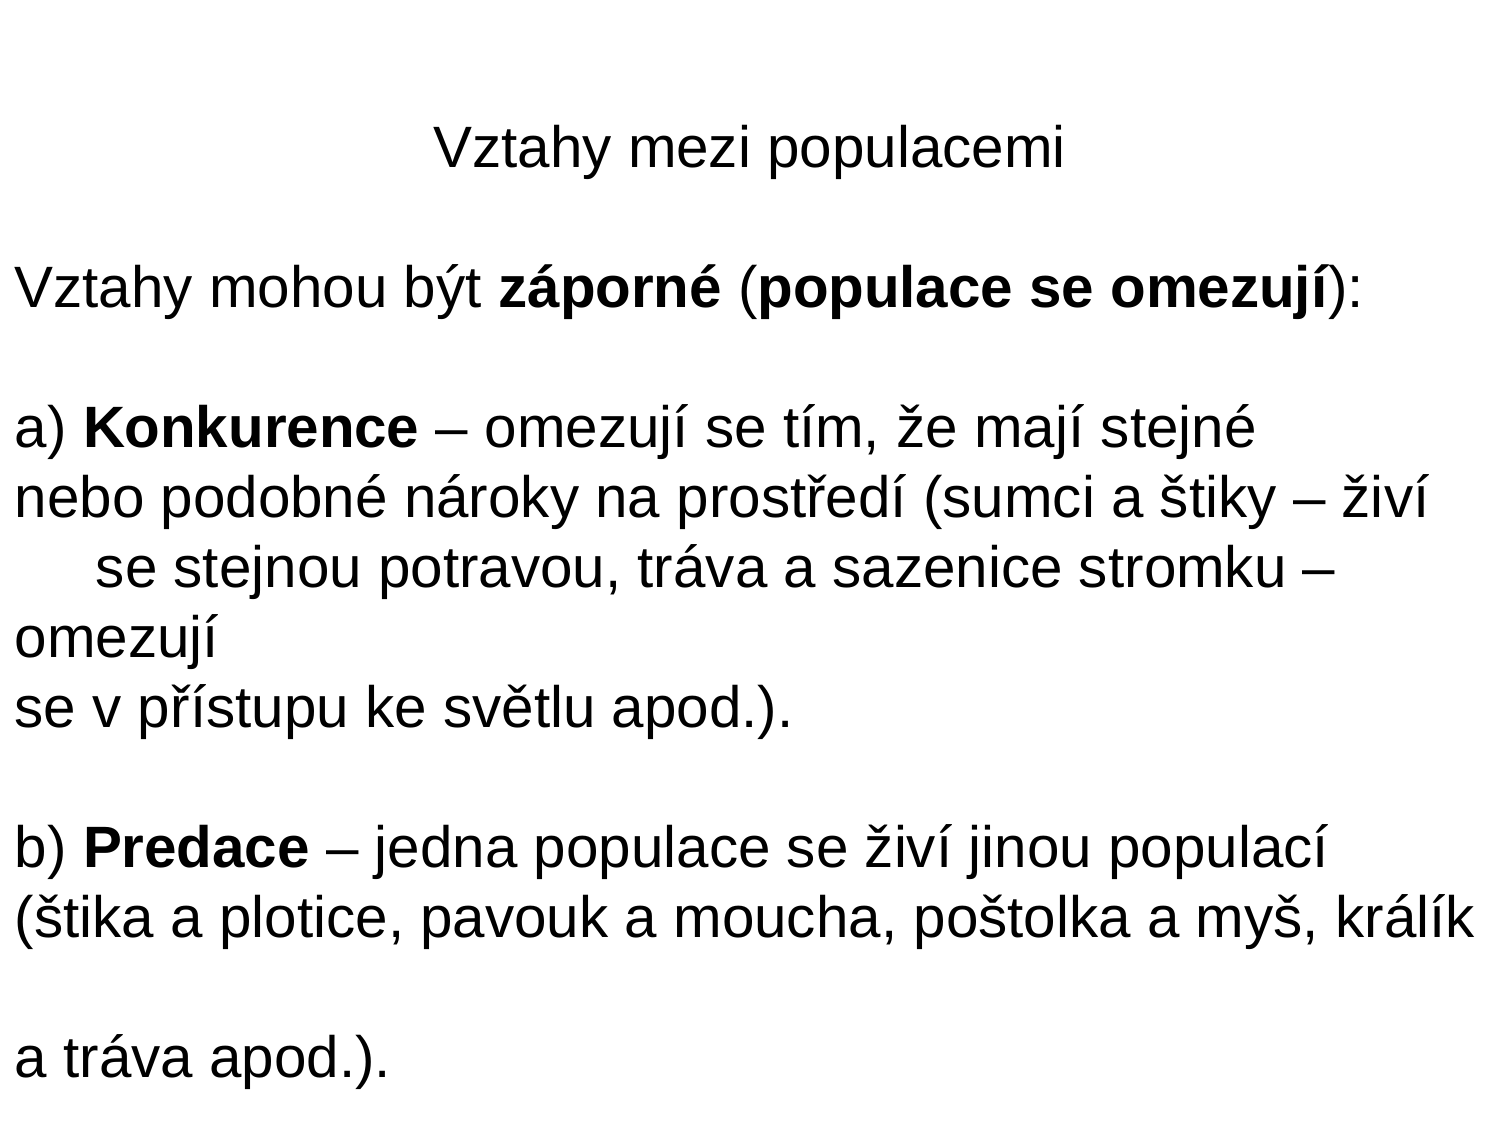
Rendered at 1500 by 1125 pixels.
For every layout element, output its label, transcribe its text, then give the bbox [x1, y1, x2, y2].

text_box Vztahy mezi populacemi Vztahy mohou být záporné (populace se omezují): a) Konkurence – omezují se tím, že mají stejné nebo podobné nároky na prostředí (sumci a štiky – živí se stejnou potravou, tráva a sazenice stromku – omezují se v přístupu ke světlu apod.). b) Predace – jedna populace se živí jinou populací (štika a plotice, pavouk a moucha, poštolka a myš, králík a tráva apod.). [0, 101, 1500, 1125]
